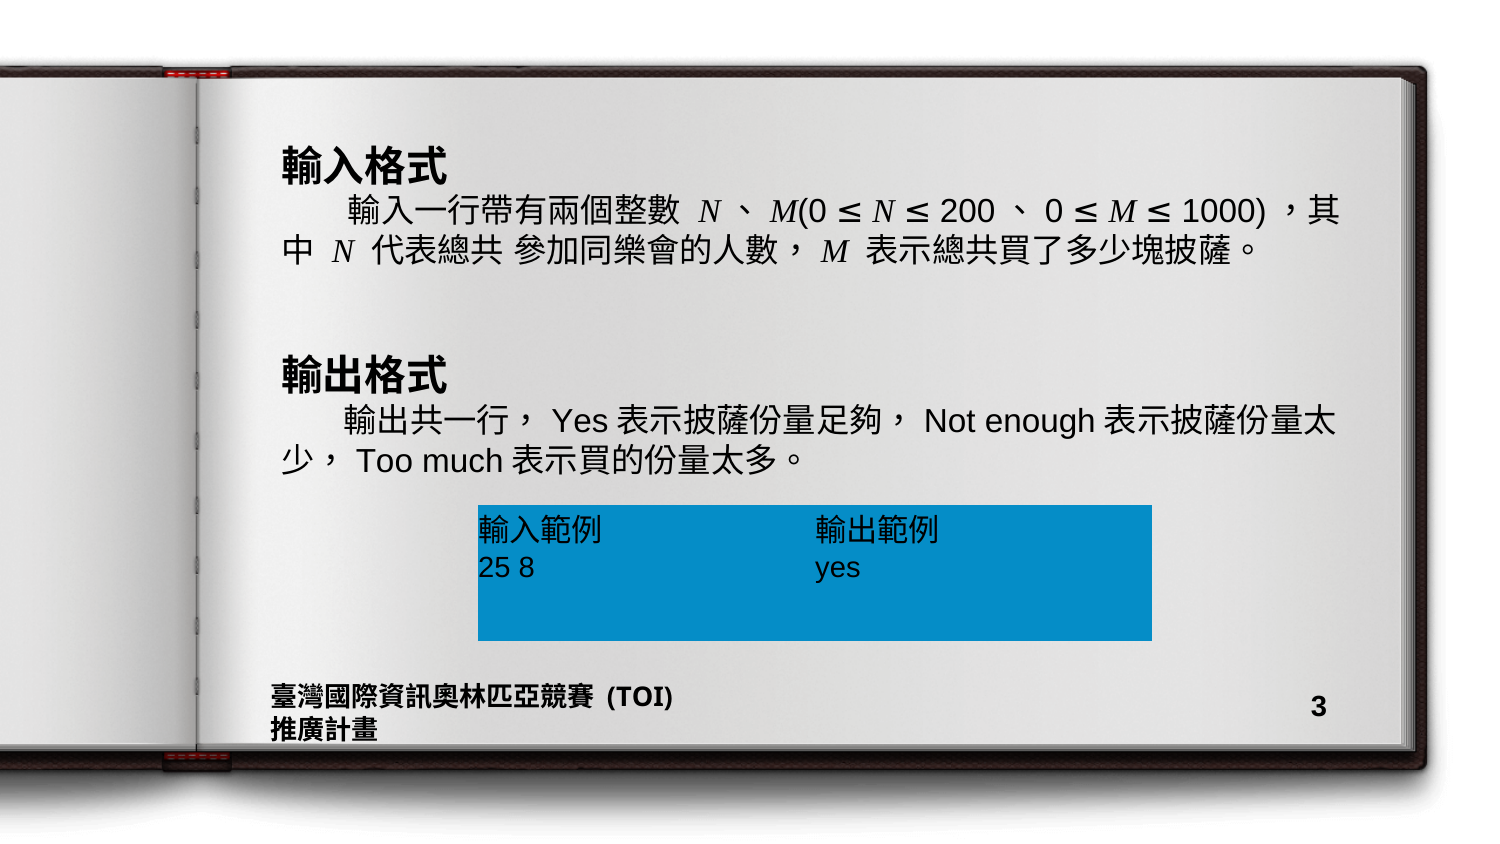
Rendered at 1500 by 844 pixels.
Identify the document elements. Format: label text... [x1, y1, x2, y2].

text_box 3 [1295, 672, 1386, 737]
table_header 輸入範例 25 8 [478, 505, 815, 641]
text_box 輸出格式 輸出共一行，Yes表示披薩份量足夠，Not enough表示披薩份量太少，Too much表示買的份量太多。 [266, 342, 1368, 447]
table_header 輸出範例 yes [815, 505, 1152, 641]
text_box 輸入格式 輸入一行帶有兩個整數 N、M(0 ≤ N ≤ 200、0 ≤ M ≤ 1000)，其中 N 代表總共 參加同樂會的人數，M 表示總共買了多少塊披薩。 [266, 132, 1356, 306]
